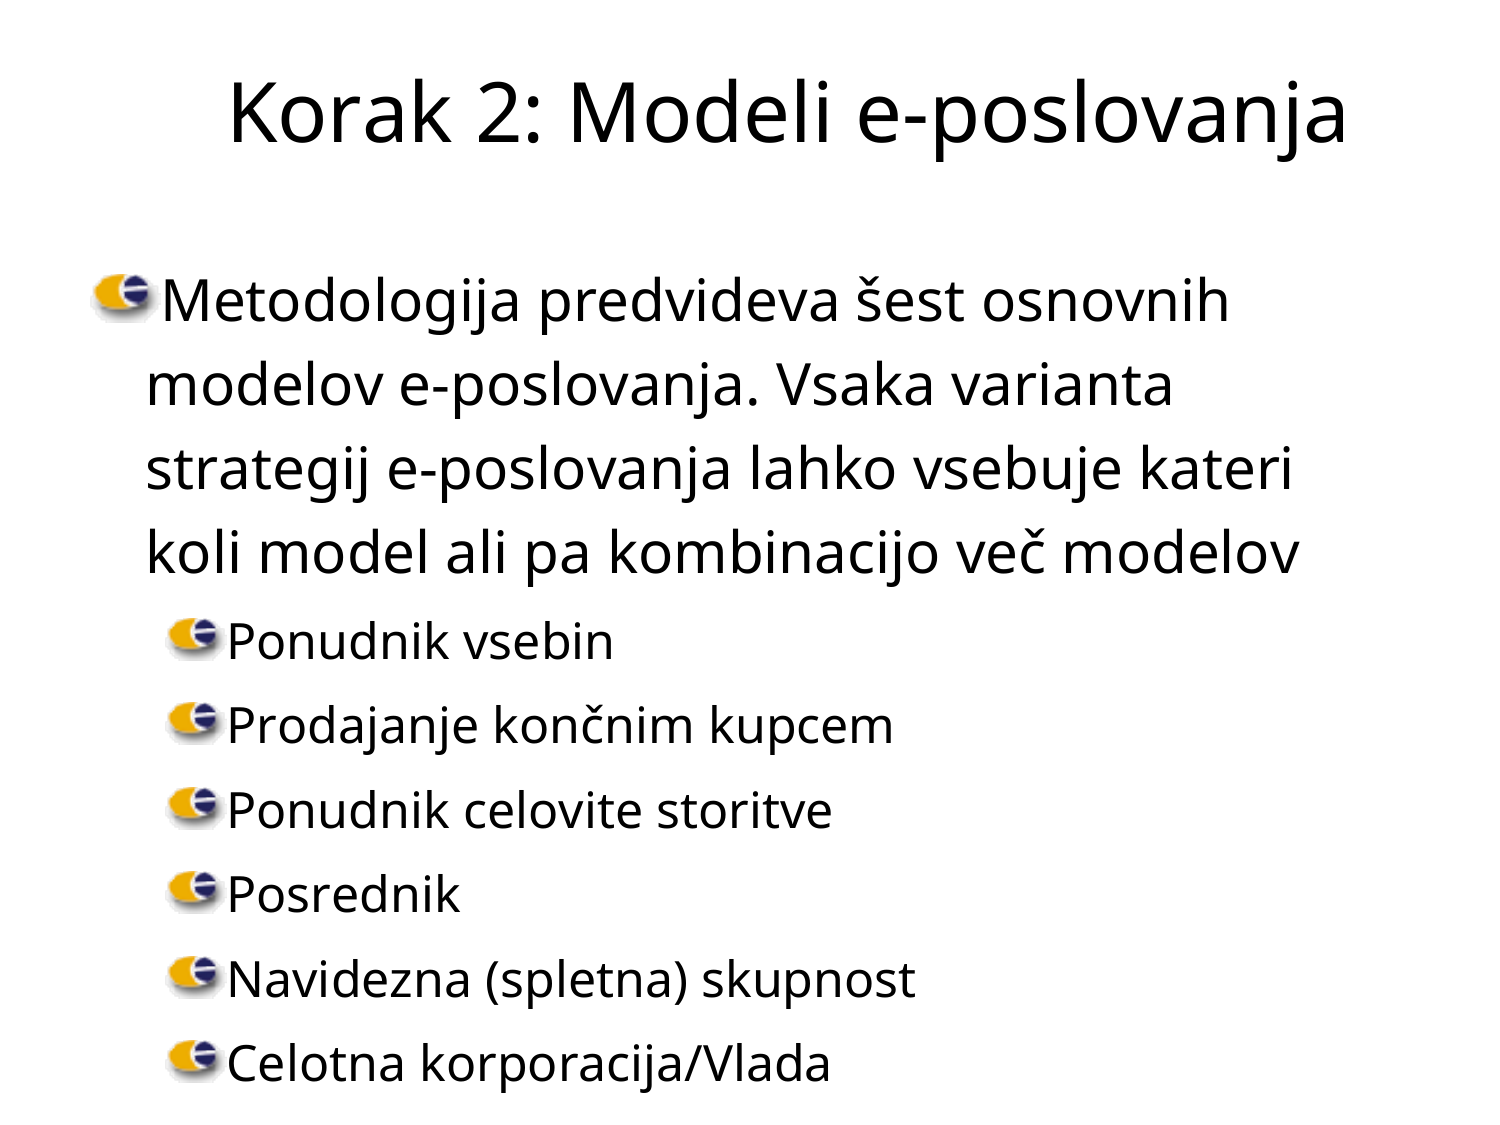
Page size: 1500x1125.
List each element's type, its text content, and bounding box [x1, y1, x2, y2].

title Korak 2: Modeli e-poslovanja [77, 51, 1500, 168]
list Metodologija predvideva šest osnovnih modelov e-poslovanja. Vsaka varianta strategij e-poslovanja lahko vsebuje kateri koli model ali pa kombinacijo več modelov Ponudnik vsebin Prodajanje končnim kupcem Ponudnik celovite storitve Posrednik Navidezna (spletna) skupnost Celotna korporacija/Vlada [74, 262, 1417, 1079]
picture [164, 1079, 227, 1083]
